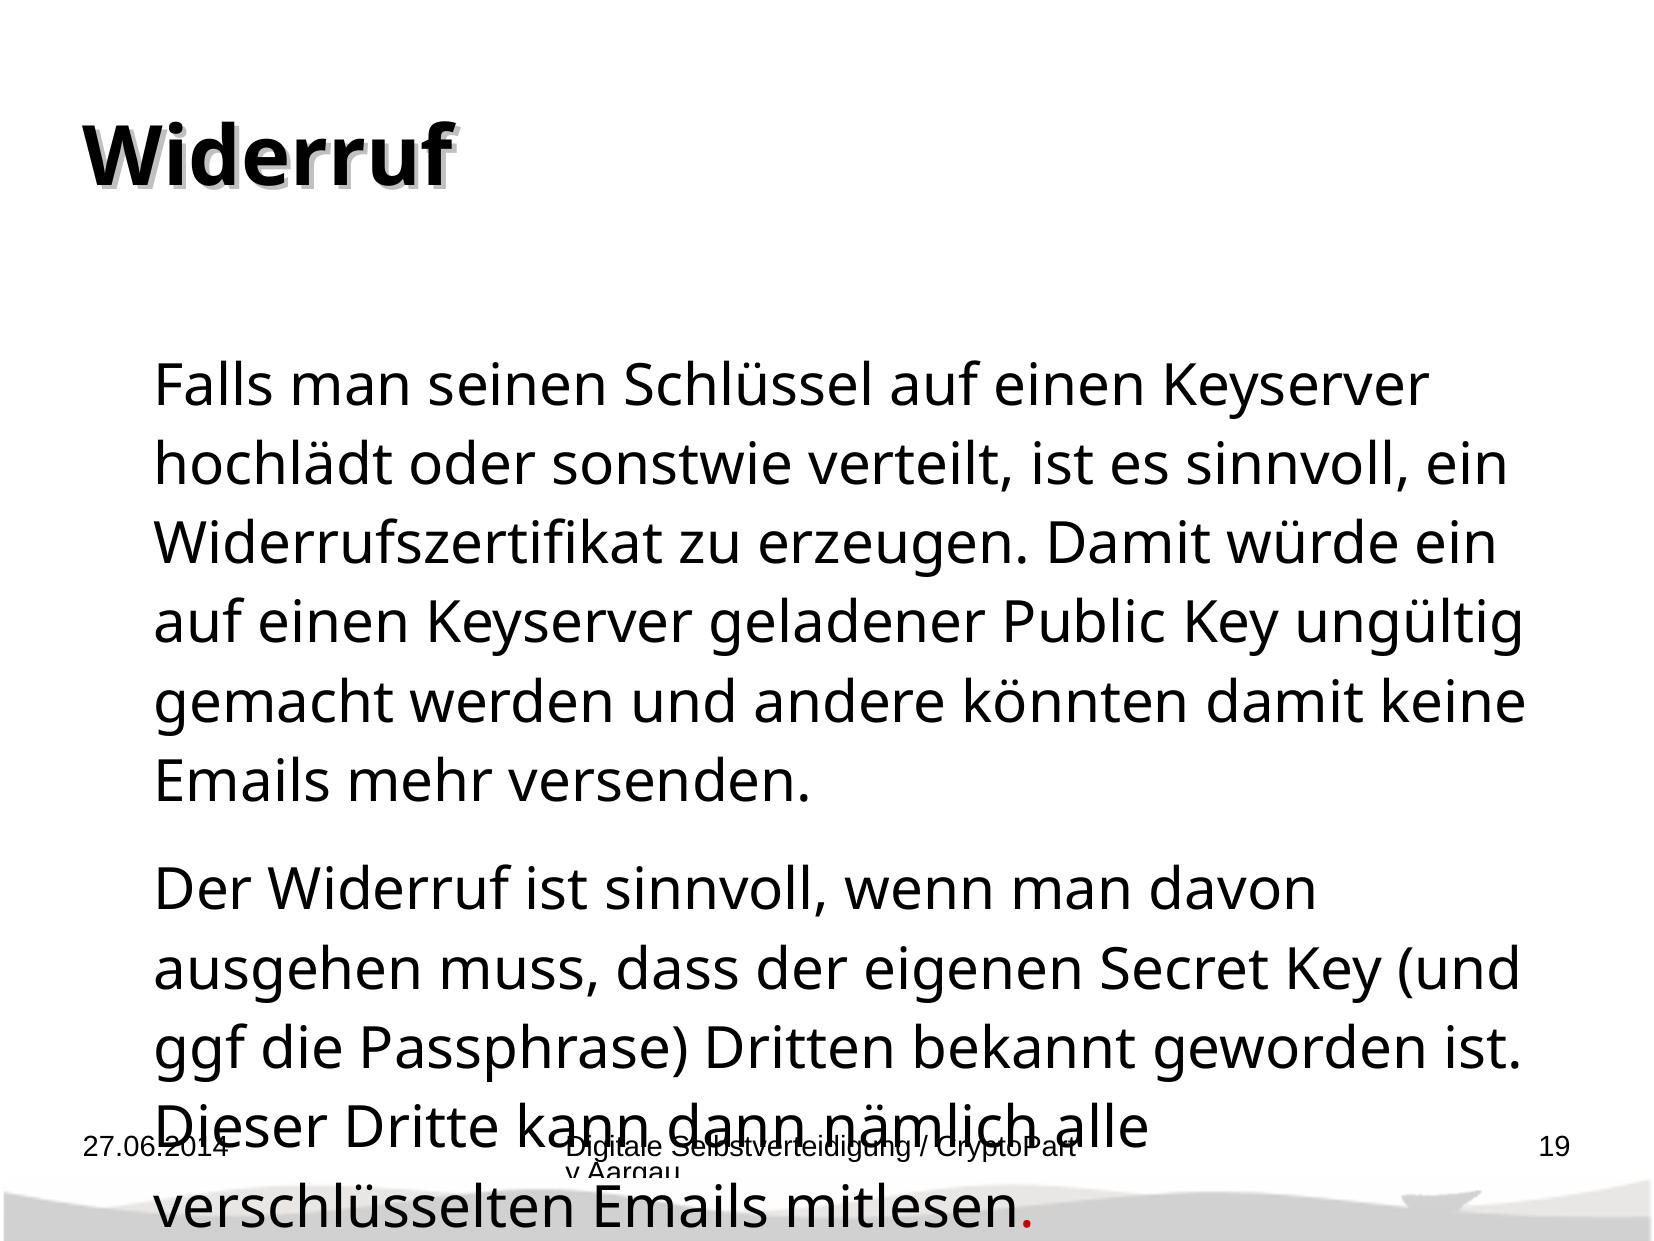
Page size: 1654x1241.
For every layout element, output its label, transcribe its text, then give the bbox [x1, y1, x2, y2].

picture [3, 1178, 1654, 1241]
title Widerruf [82, 49, 1571, 257]
list Falls man seinen Schlüssel auf einen Keyserver hochlädt oder sonstwie verteilt, ist es sinnvoll, ein Widerrufszertifikat zu erzeugen. Damit würde ein auf einen Keyserver geladener Public Key ungültig gemacht werden und andere könnten damit keine Emails mehr versenden. Der Widerruf ist sinnvoll, wenn man davon ausgehen muss, dass der eigenen Secret Key (und ggf die Passphrase) Dritten bekannt geworden ist. Dieser Dritte kann dann nämlich alle verschlüsselten Emails mitlesen. [82, 290, 1571, 1123]
